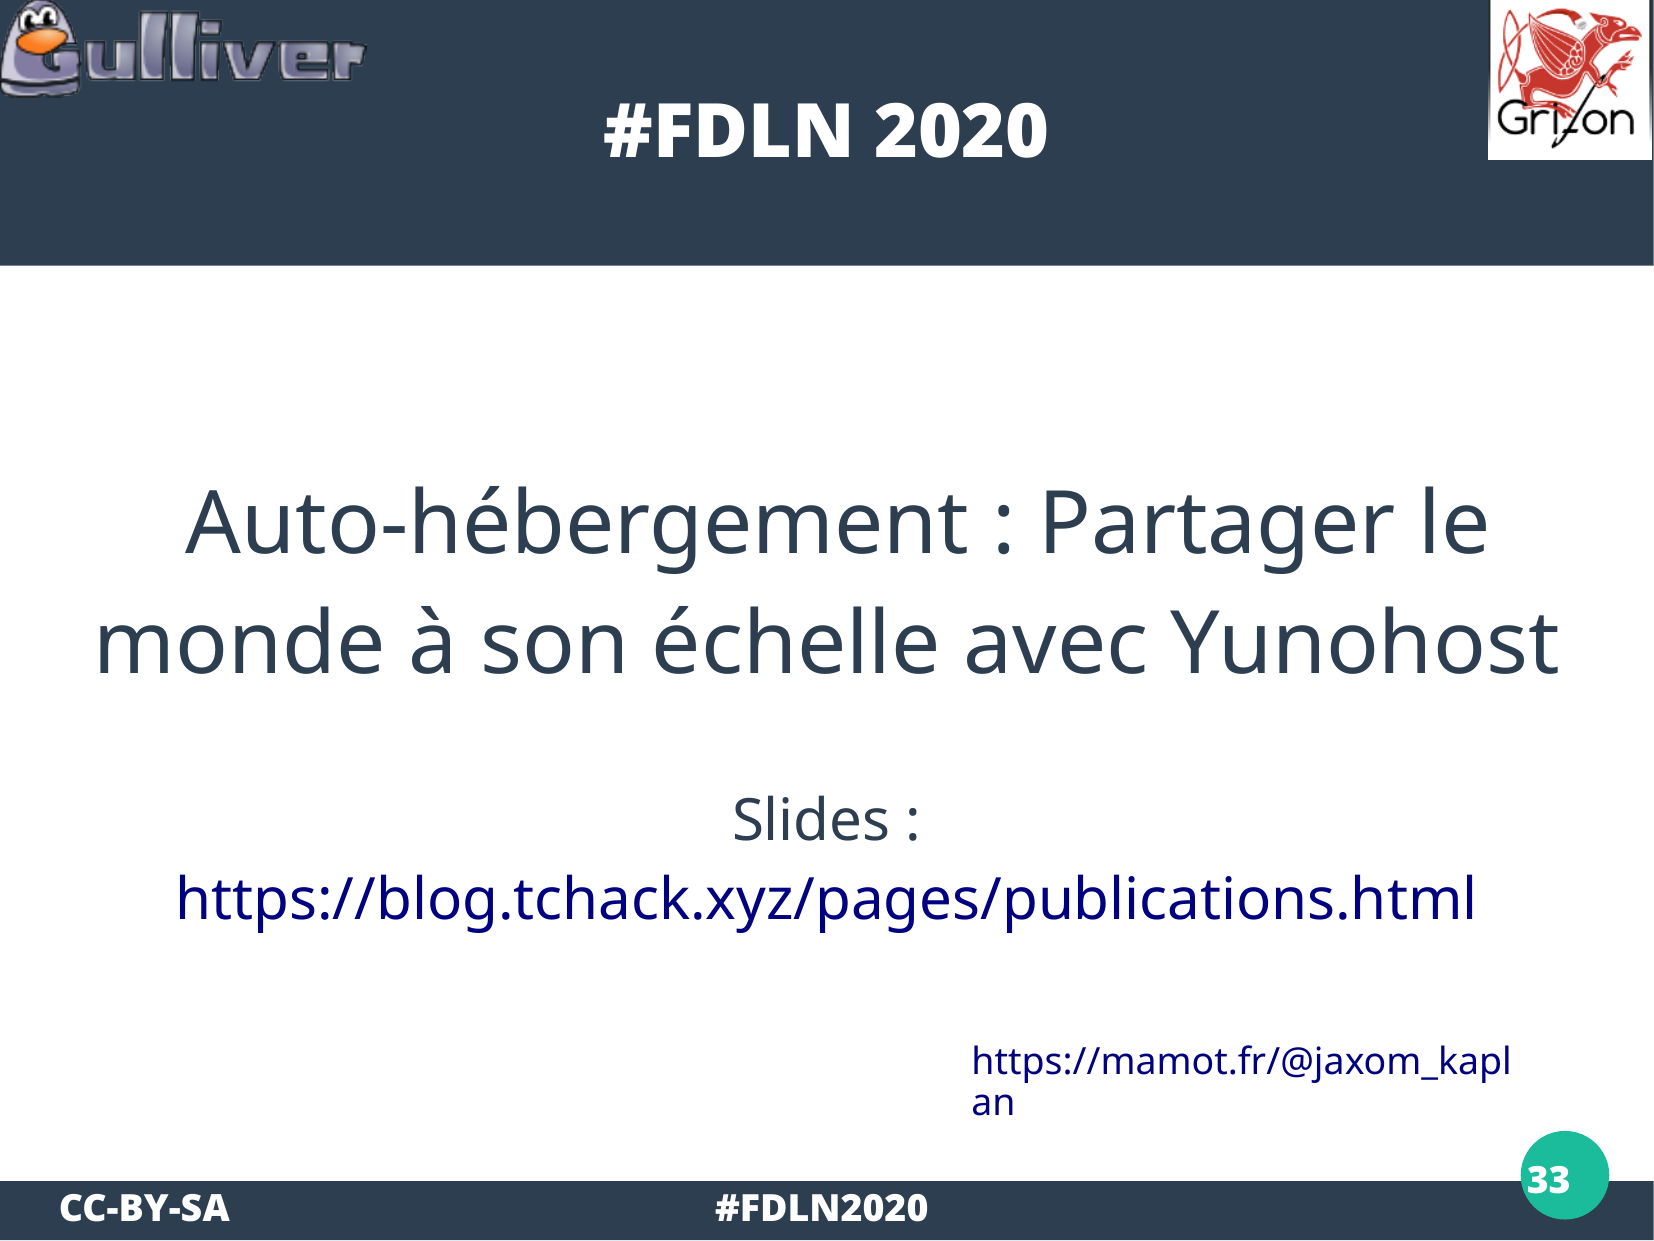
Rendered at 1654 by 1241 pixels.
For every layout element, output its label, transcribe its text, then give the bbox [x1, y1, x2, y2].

picture [0, 0, 367, 98]
picture [1488, 0, 1652, 160]
title #FDLN 2020 [59, 49, 1595, 207]
subtitle Auto-hébergement : Partager le monde à son échelle avec Yunohost Slides : https://blog.tchack.xyz/pages/publications.html [59, 324, 1595, 1152]
text_box https://mamot.fr/@jaxom_kaplan [956, 1027, 1536, 1138]
